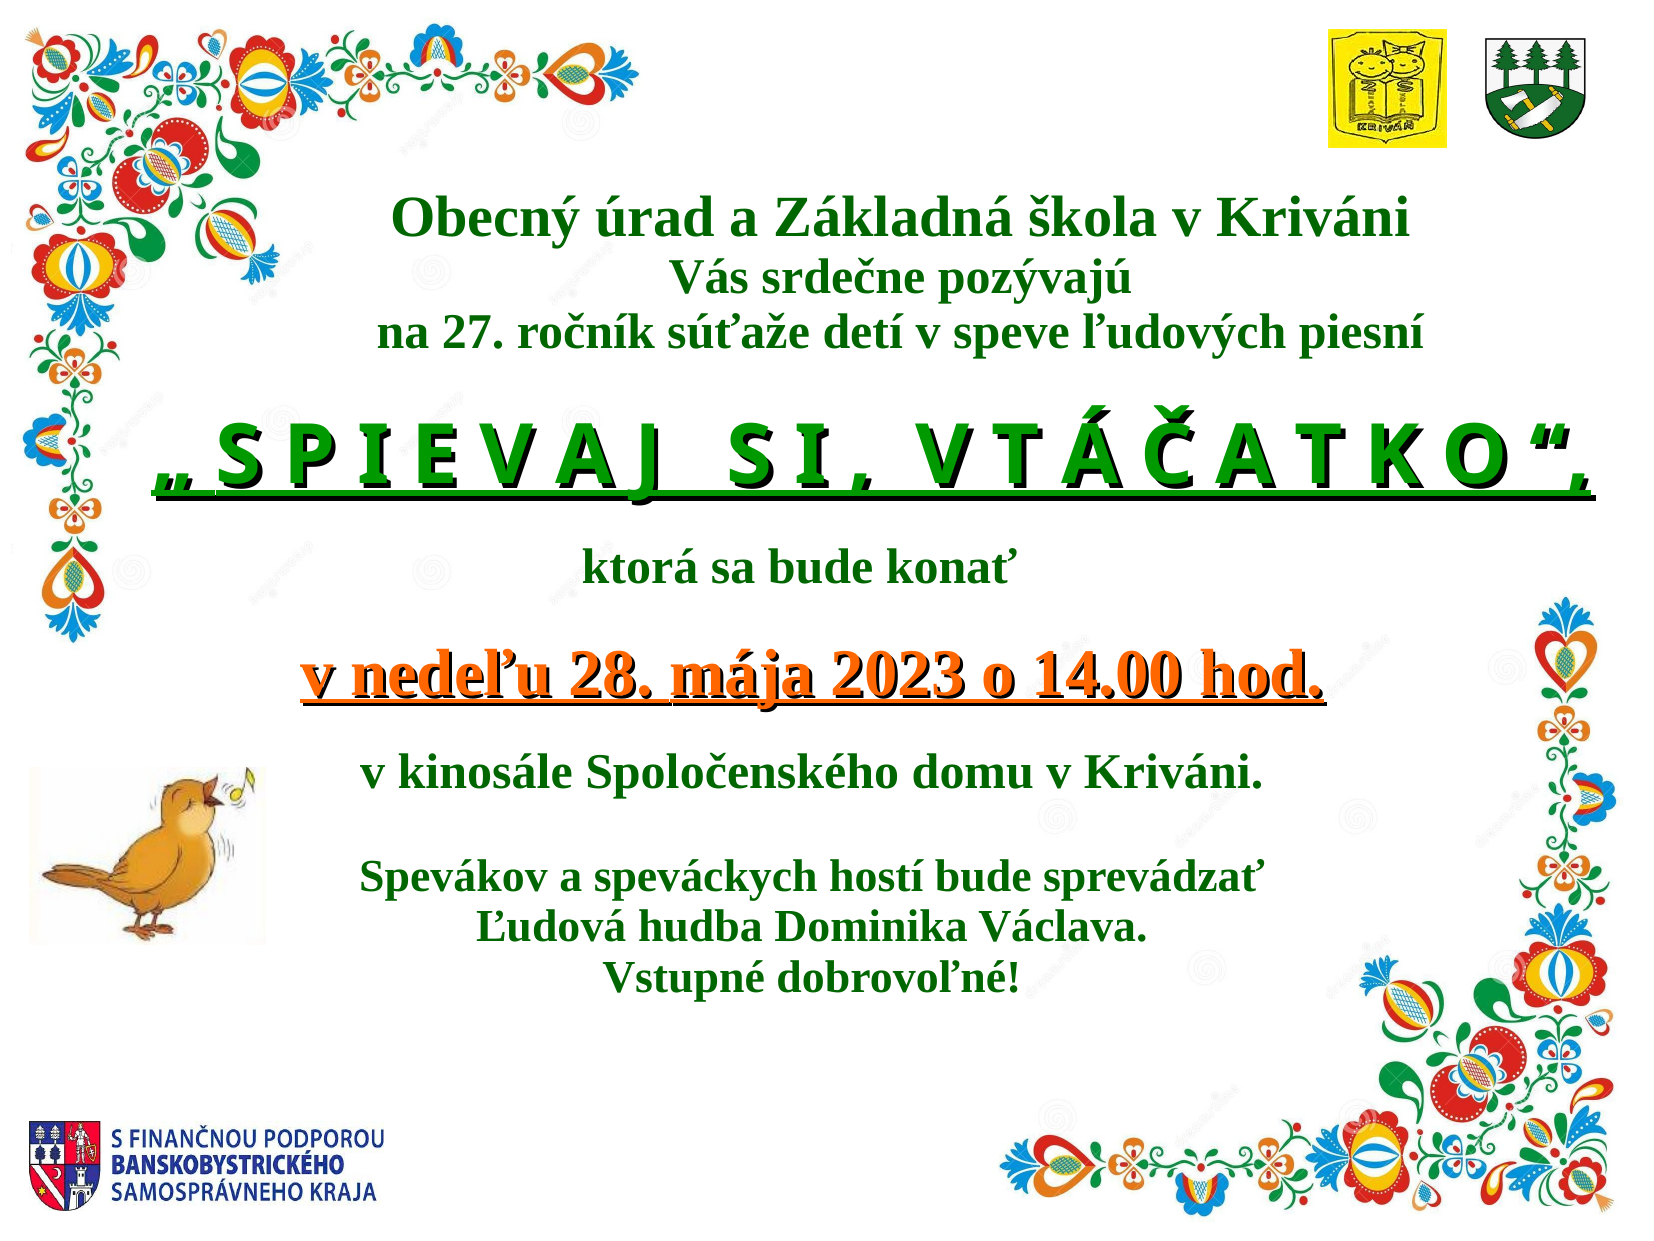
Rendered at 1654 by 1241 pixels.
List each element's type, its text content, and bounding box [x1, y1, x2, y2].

picture [1328, 29, 1447, 148]
text_box Obecný úrad a Základná škola v Kriváni Vás srdečne pozývajú na 27. ročník súťaže detí v speve ľudových piesní [265, 177, 1536, 387]
picture [993, 680, 1625, 1225]
picture [11, 14, 650, 650]
picture [29, 767, 266, 945]
text_box „ S P I E V A J S I , V T Á Č A T K O “, [88, 387, 1654, 680]
picture [1476, 29, 1595, 148]
picture [29, 1122, 384, 1211]
text_box ktorá sa bude konať v nedeľu 28. mája 2023 o 14.00 hod. v kinosále Spoločenského domu v Kriváni. Spevákov a speváckych hostí bude sprevádzať Ľudová hudba Dominika Václava. Vstupné dobrovoľné! [118, 531, 1506, 1154]
